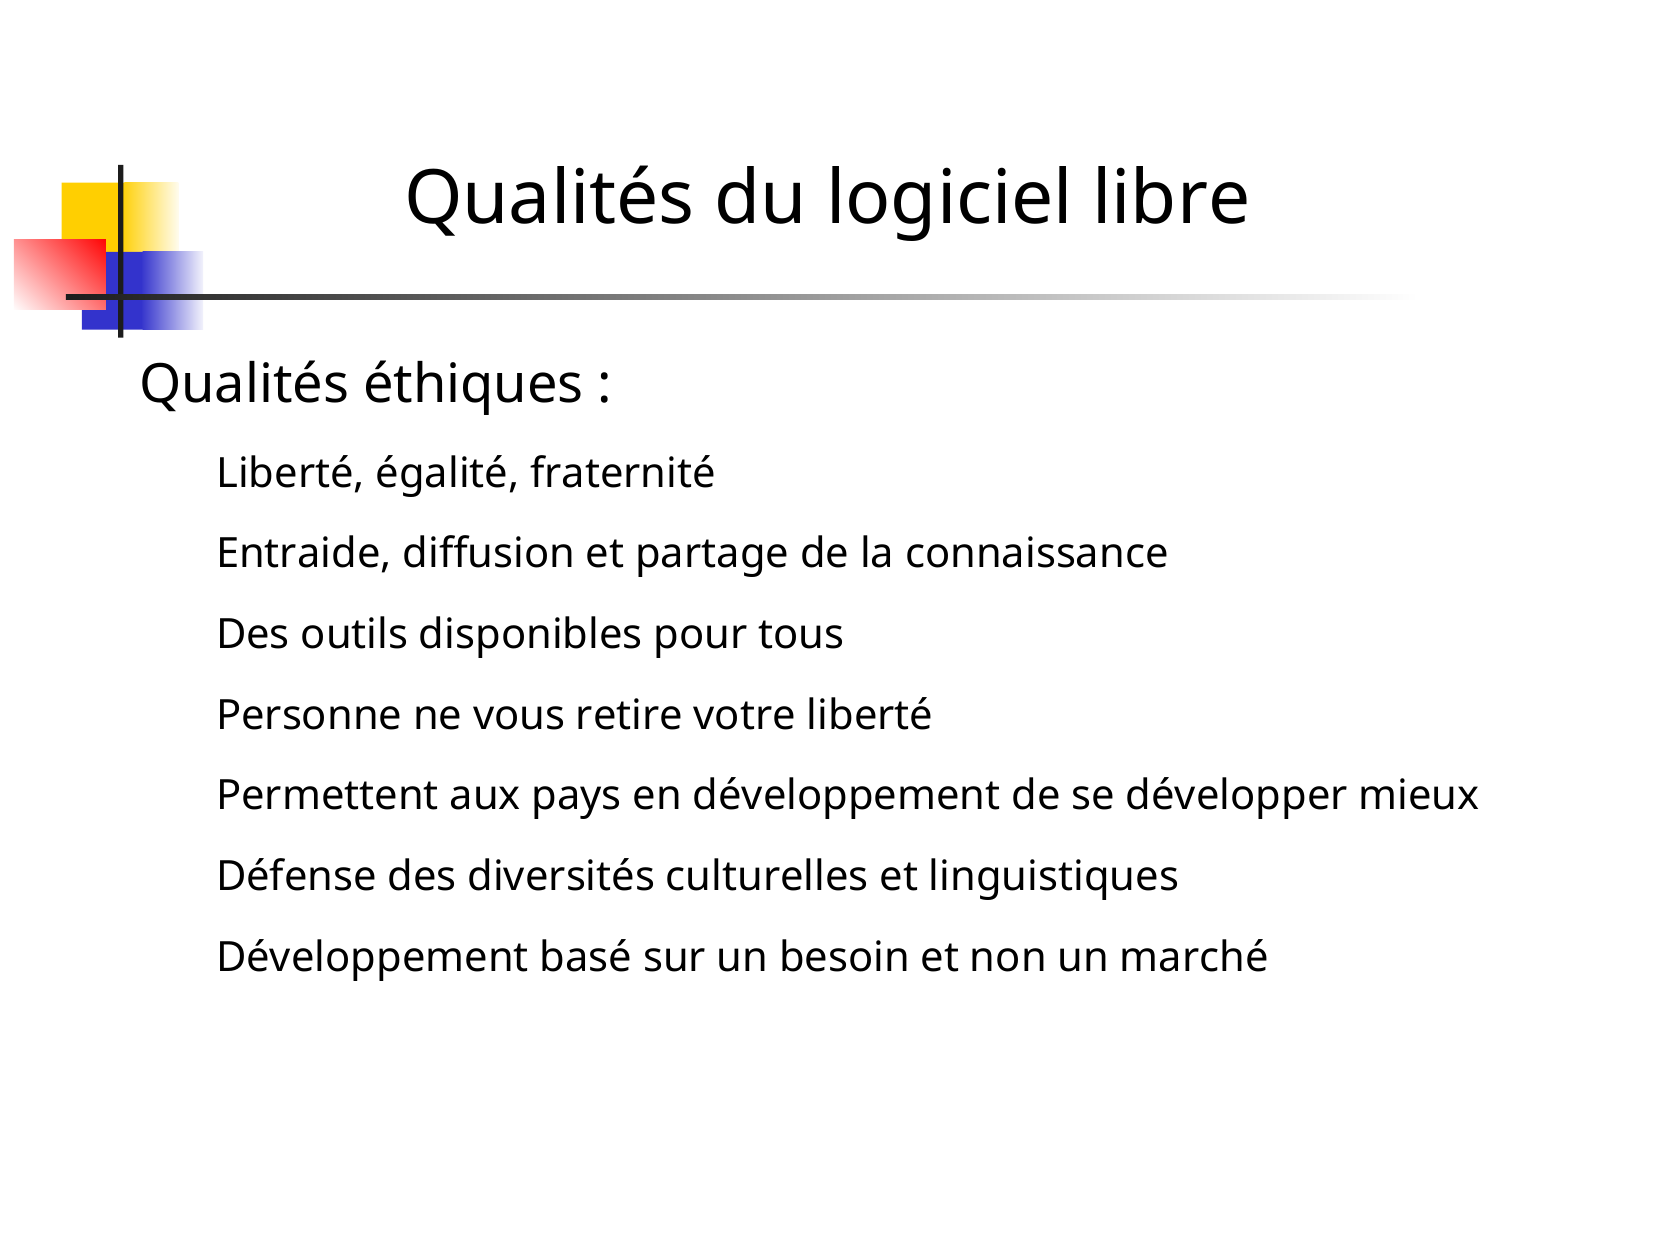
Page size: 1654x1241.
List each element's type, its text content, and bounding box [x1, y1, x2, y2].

title Qualités du logiciel libre [121, 91, 1534, 299]
list Qualités éthiques : Liberté, égalité, fraternité Entraide, diffusion et partage de la connaissance Des outils disponibles pour tous Personne ne vous retire votre liberté Permettent aux pays en développement de se développer mieux Défense des diversités culturelles et linguistiques Développement basé sur un besoin et non un marché [121, 344, 1534, 1127]
